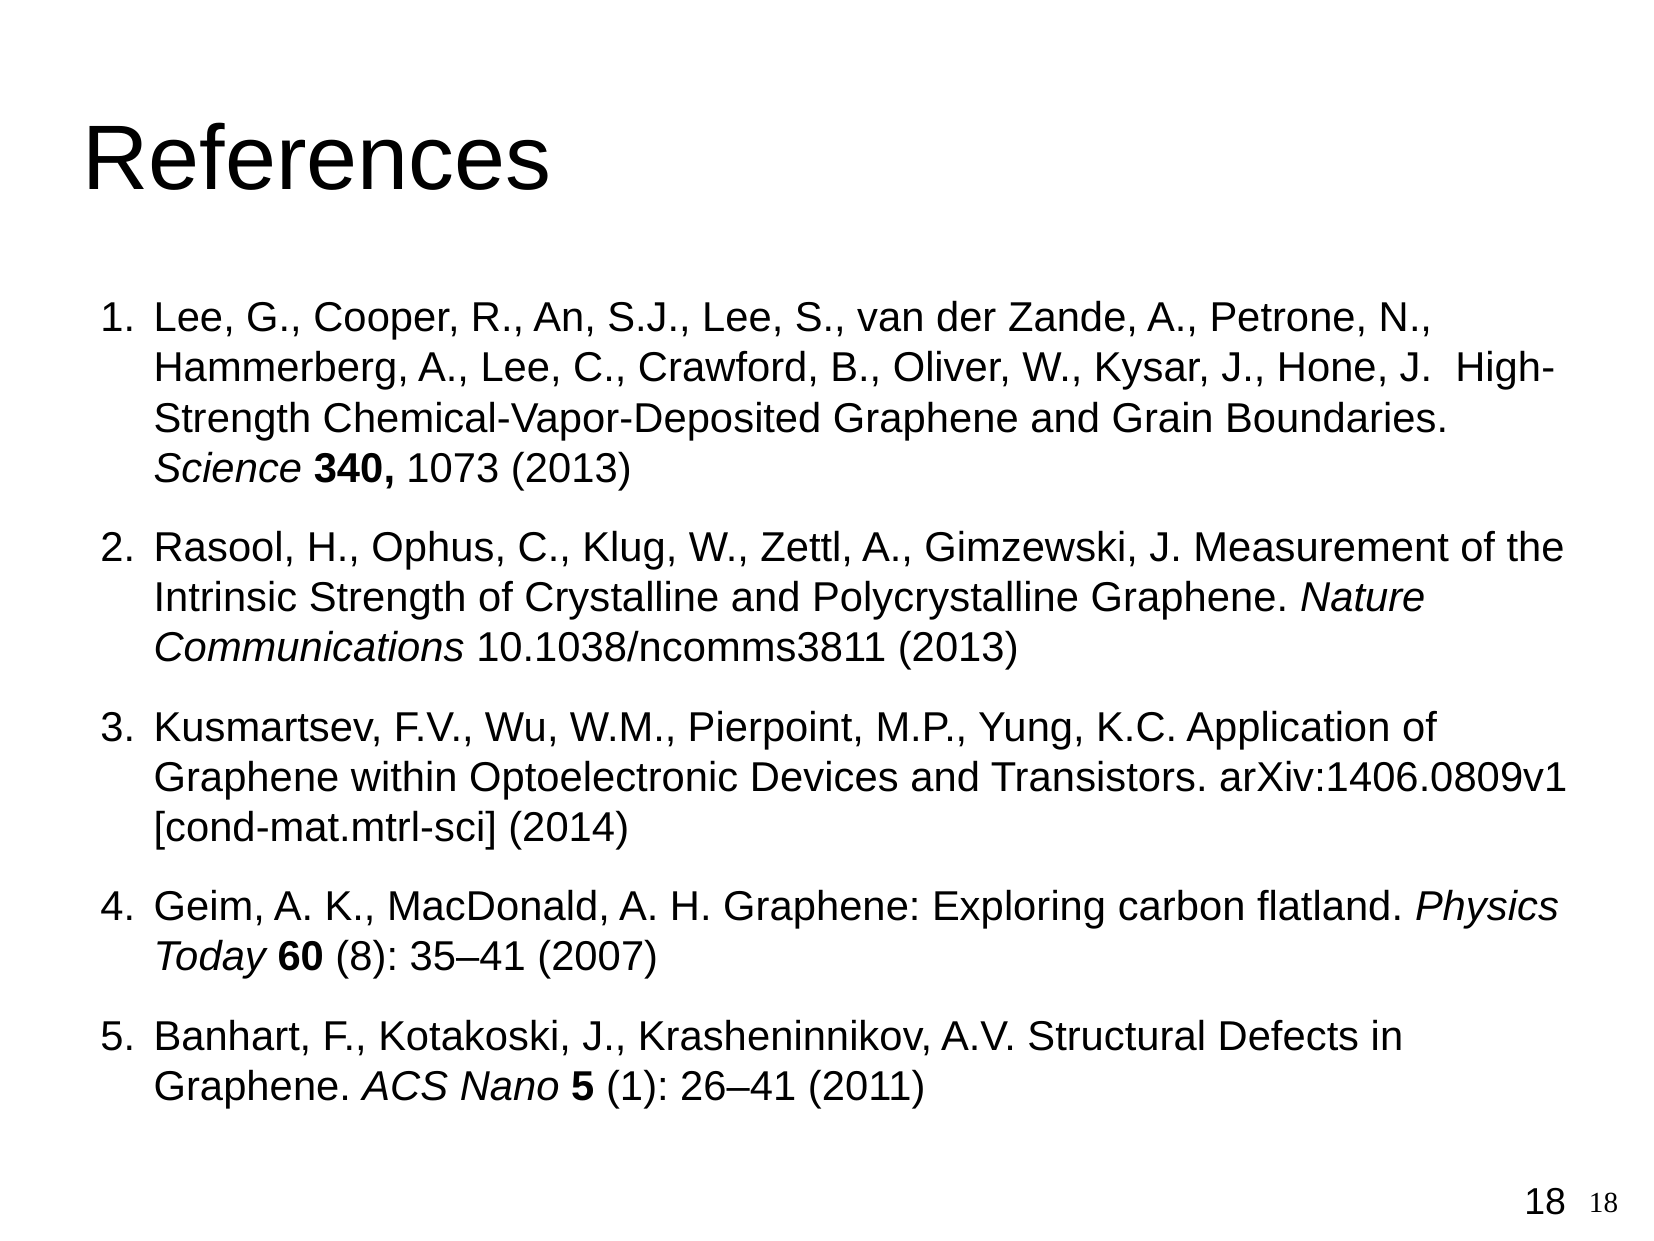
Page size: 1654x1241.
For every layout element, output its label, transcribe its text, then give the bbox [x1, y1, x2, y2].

title References [82, 49, 1571, 257]
list Lee, G., Cooper, R., An, S.J., Lee, S., van der Zande, A., Petrone, N., Hammerberg, A., Lee, C., Crawford, B., Oliver, W., Kysar, J., Hone, J. High-Strength Chemical-Vapor-Deposited Graphene and Grain Boundaries. Science 340, 1073 (2013) Rasool, H., Ophus, C., Klug, W., Zettl, A., Gimzewski, J. Measurement of the Intrinsic Strength of Crystalline and Polycrystalline Graphene. Nature Communications 10.1038/ncomms3811 (2013) Kusmartsev, F.V., Wu, W.M., Pierpoint, M.P., Yung, K.C. Application of Graphene within Optoelectronic Devices and Transistors. arXiv:1406.0809v1 [cond-mat.mtrl-sci] (2014) Geim, A. K., MacDonald, A. H. Graphene: Exploring carbon flatland. Physics Today 60 (8): 35–41 (2007) Banhart, F., Kotakoski, J., Krasheninnikov, A.V. Structural Defects in Graphene. ACS Nano 5 (1): 26–41 (2011) [82, 290, 1571, 1208]
slide_number <number> [1589, 1182, 1633, 1221]
